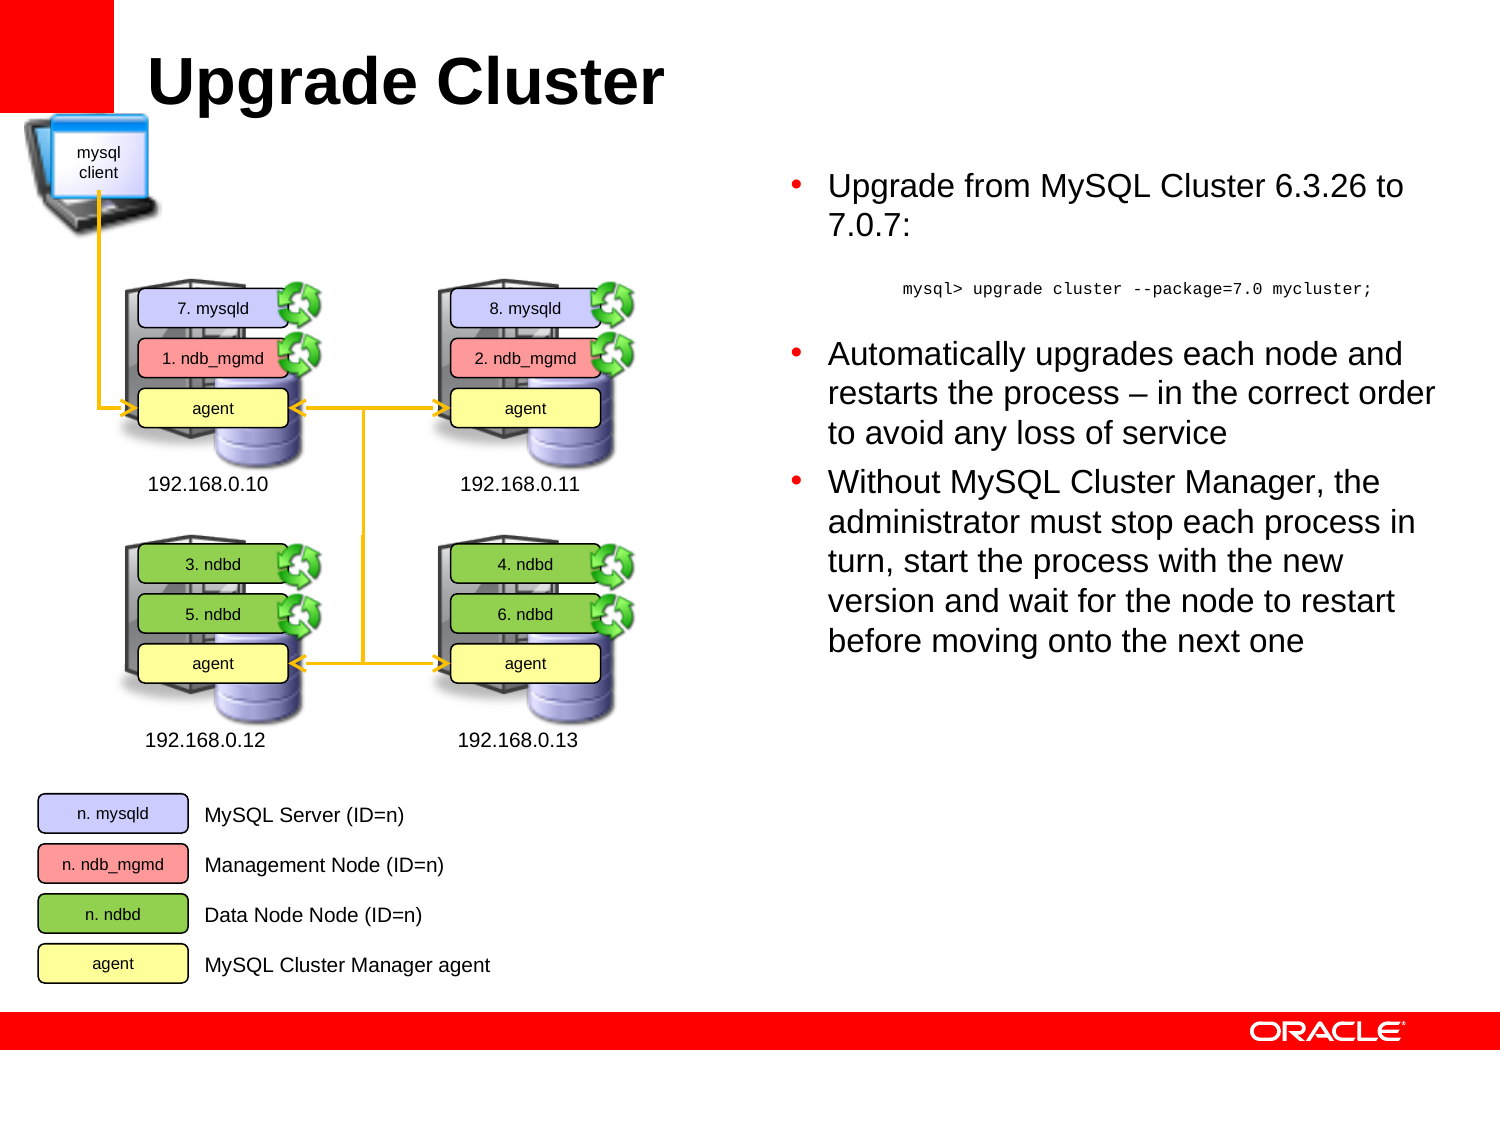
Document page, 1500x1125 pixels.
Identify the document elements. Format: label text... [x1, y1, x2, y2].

text_box 6. ndbd [450, 593, 588, 634]
text_box 7. mysqld [138, 288, 275, 328]
picture [0, 0, 162, 244]
text_box agent [138, 643, 289, 684]
text_box MySQL Cluster Manager agent [189, 943, 506, 985]
text_box 192.168.0.10 [132, 463, 284, 504]
picture [0, 1012, 1500, 1050]
text_box n. ndbd [38, 893, 189, 934]
picture [413, 531, 639, 732]
text_box mysql client [55, 131, 143, 190]
text_box 192.168.0.13 [442, 718, 594, 760]
text_box 192.168.0.12 [130, 718, 281, 760]
text_box agent [138, 388, 289, 428]
picture [100, 531, 326, 732]
text_box MySQL Server (ID=n) [189, 793, 420, 835]
text_box agent [38, 943, 189, 984]
text_box mysql> upgrade cluster --package=7.0 mycluster; [888, 269, 1388, 306]
text_box 8. mysqld [450, 288, 588, 328]
picture [100, 275, 326, 476]
text_box 2. ndb_mgmd [450, 338, 588, 378]
text_box 192.168.0.11 [445, 463, 596, 504]
text_box 3. ndbd [138, 543, 275, 584]
text_box Management Node (ID=n) [189, 843, 460, 885]
title Upgrade Cluster [147, 8, 1392, 119]
text_box agent [450, 643, 601, 684]
picture [413, 275, 639, 476]
list Upgrade from MySQL Cluster 6.3.26 to 7.0.7: Automatically upgrades each node and restarts the process – in the correct order to avoid any loss of service Without MySQL Cluster Manager, the administrator must stop each process in turn, start the process with the new version and wait for the node to restart before moving onto the next one [775, 156, 1476, 1019]
text_box agent [450, 388, 601, 428]
text_box 1. ndb_mgmd [138, 338, 275, 378]
text_box 4. ndbd [450, 543, 588, 584]
text_box n. mysqld [38, 793, 189, 834]
text_box n. ndb_mgmd [38, 843, 189, 884]
text_box 5. ndbd [138, 593, 275, 634]
text_box Data Node Node (ID=n) [189, 893, 438, 935]
